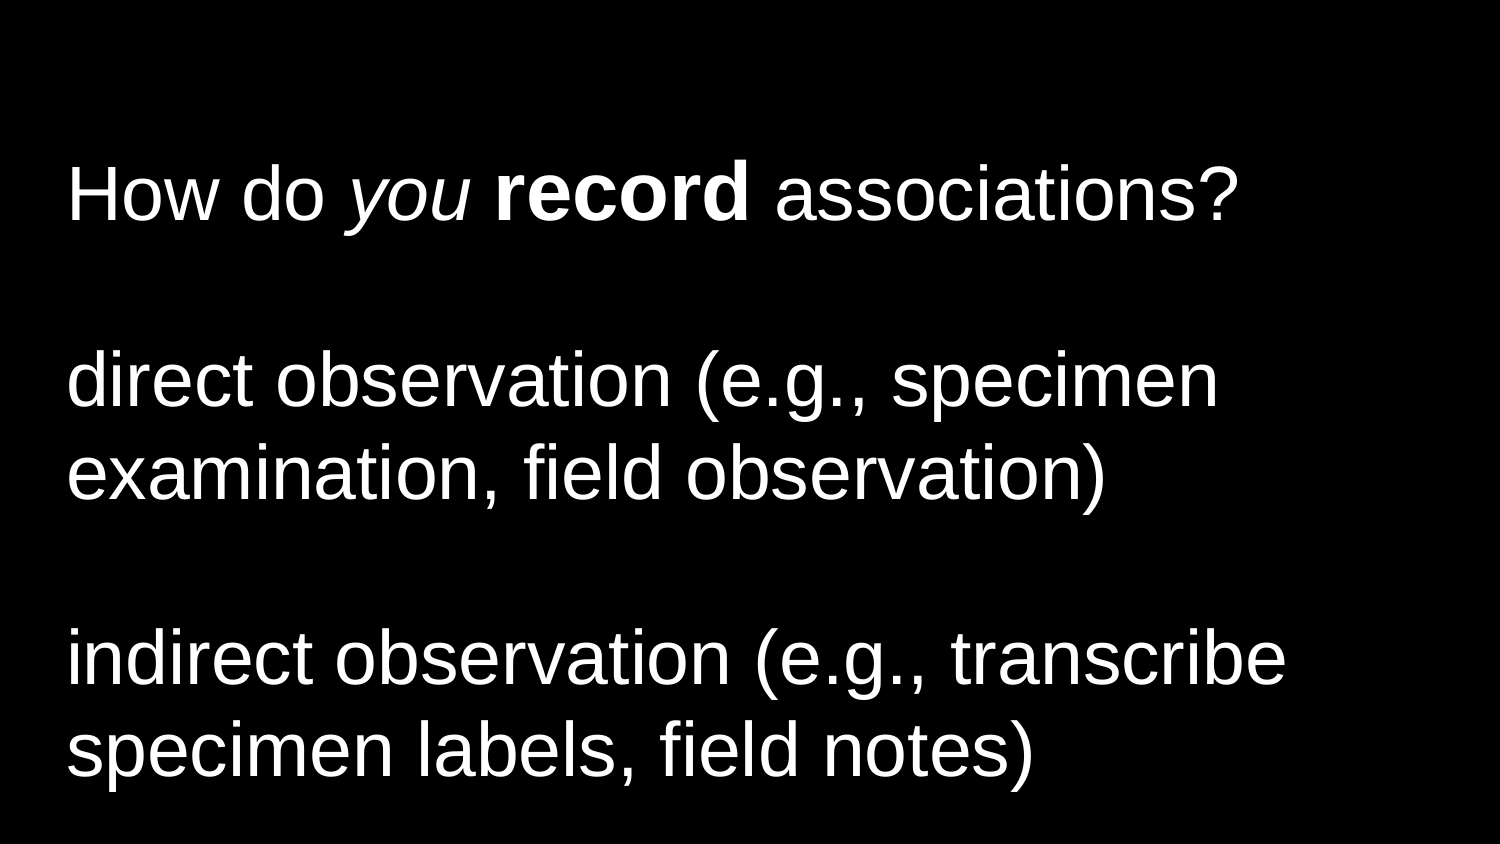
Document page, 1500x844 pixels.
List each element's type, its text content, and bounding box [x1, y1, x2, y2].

title How do you record associations? direct observation (e.g., specimen examination, field observation) indirect observation (e.g., transcribe specimen labels, field notes) [51, 122, 1449, 459]
